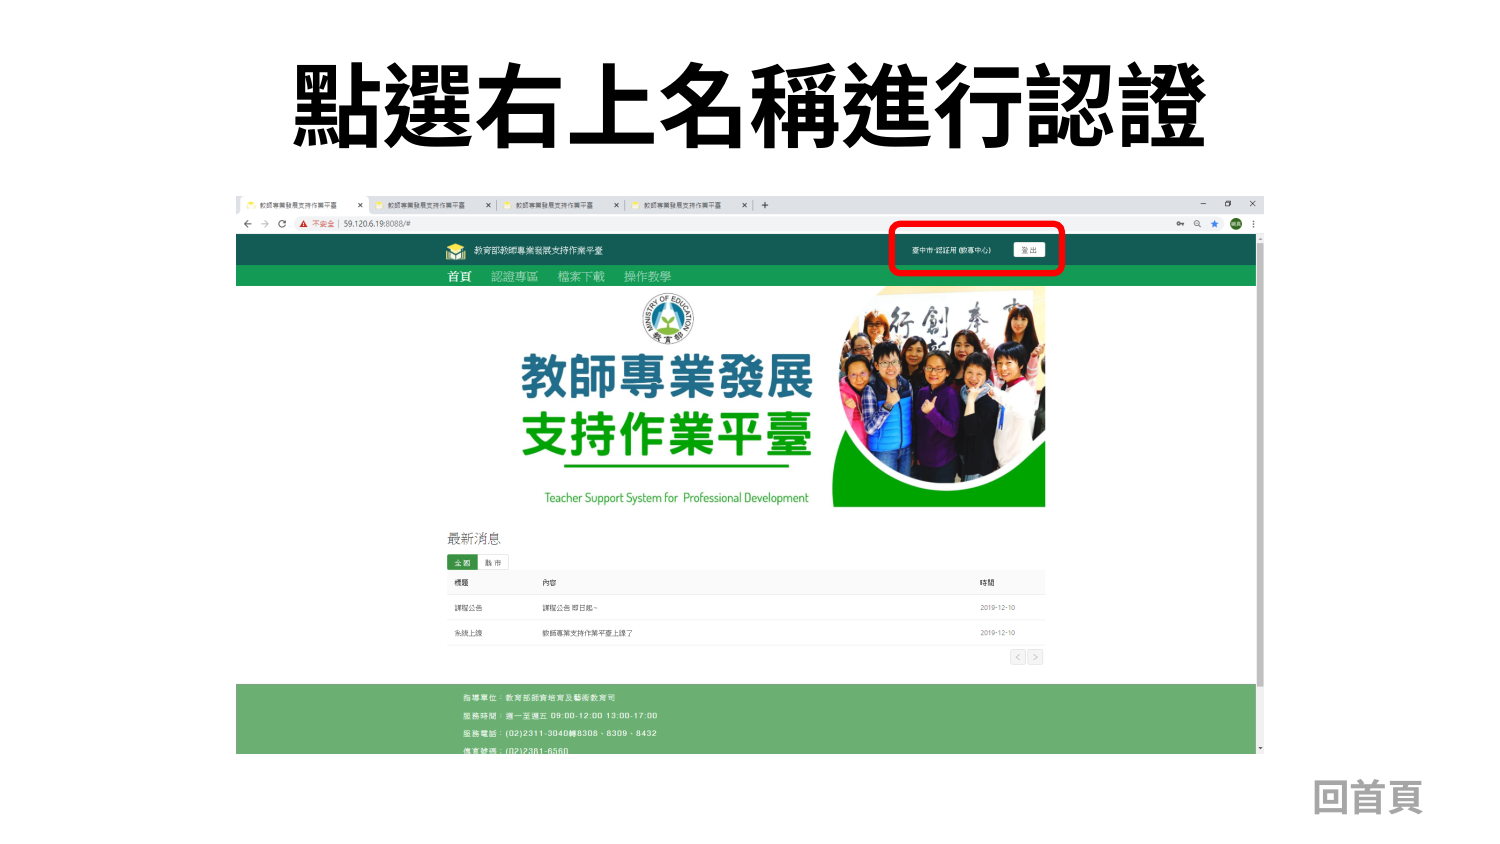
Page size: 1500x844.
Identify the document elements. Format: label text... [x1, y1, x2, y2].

picture [236, 196, 1264, 754]
title 點選右上名稱進行認證 [75, 33, 1426, 175]
